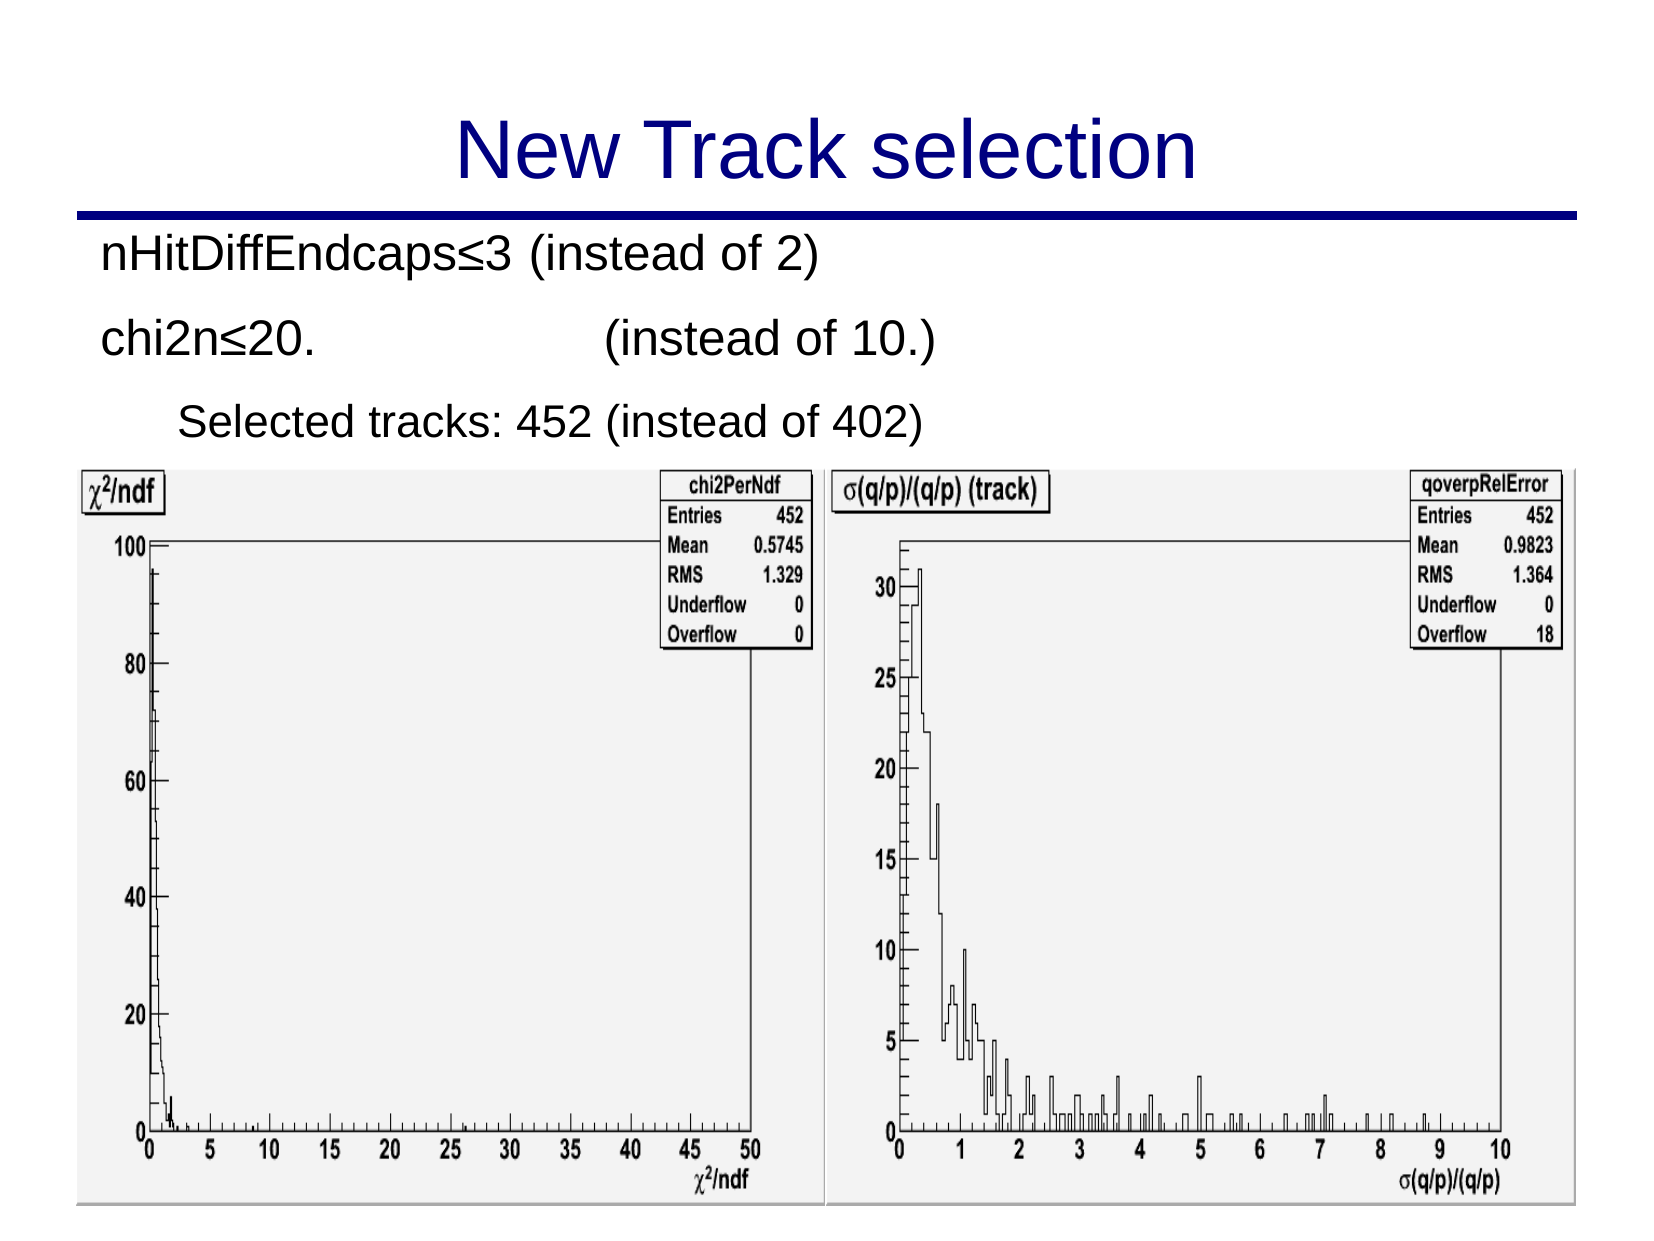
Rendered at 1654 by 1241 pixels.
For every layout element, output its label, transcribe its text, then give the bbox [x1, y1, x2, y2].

picture [75, 467, 1576, 1206]
list nHitDiffEndcaps≤3 (instead of 2) chi2n≤20. (instead of 10.) Selected tracks: 452 (instead of 402) [82, 225, 1571, 467]
title New Track selection [82, 82, 1571, 218]
